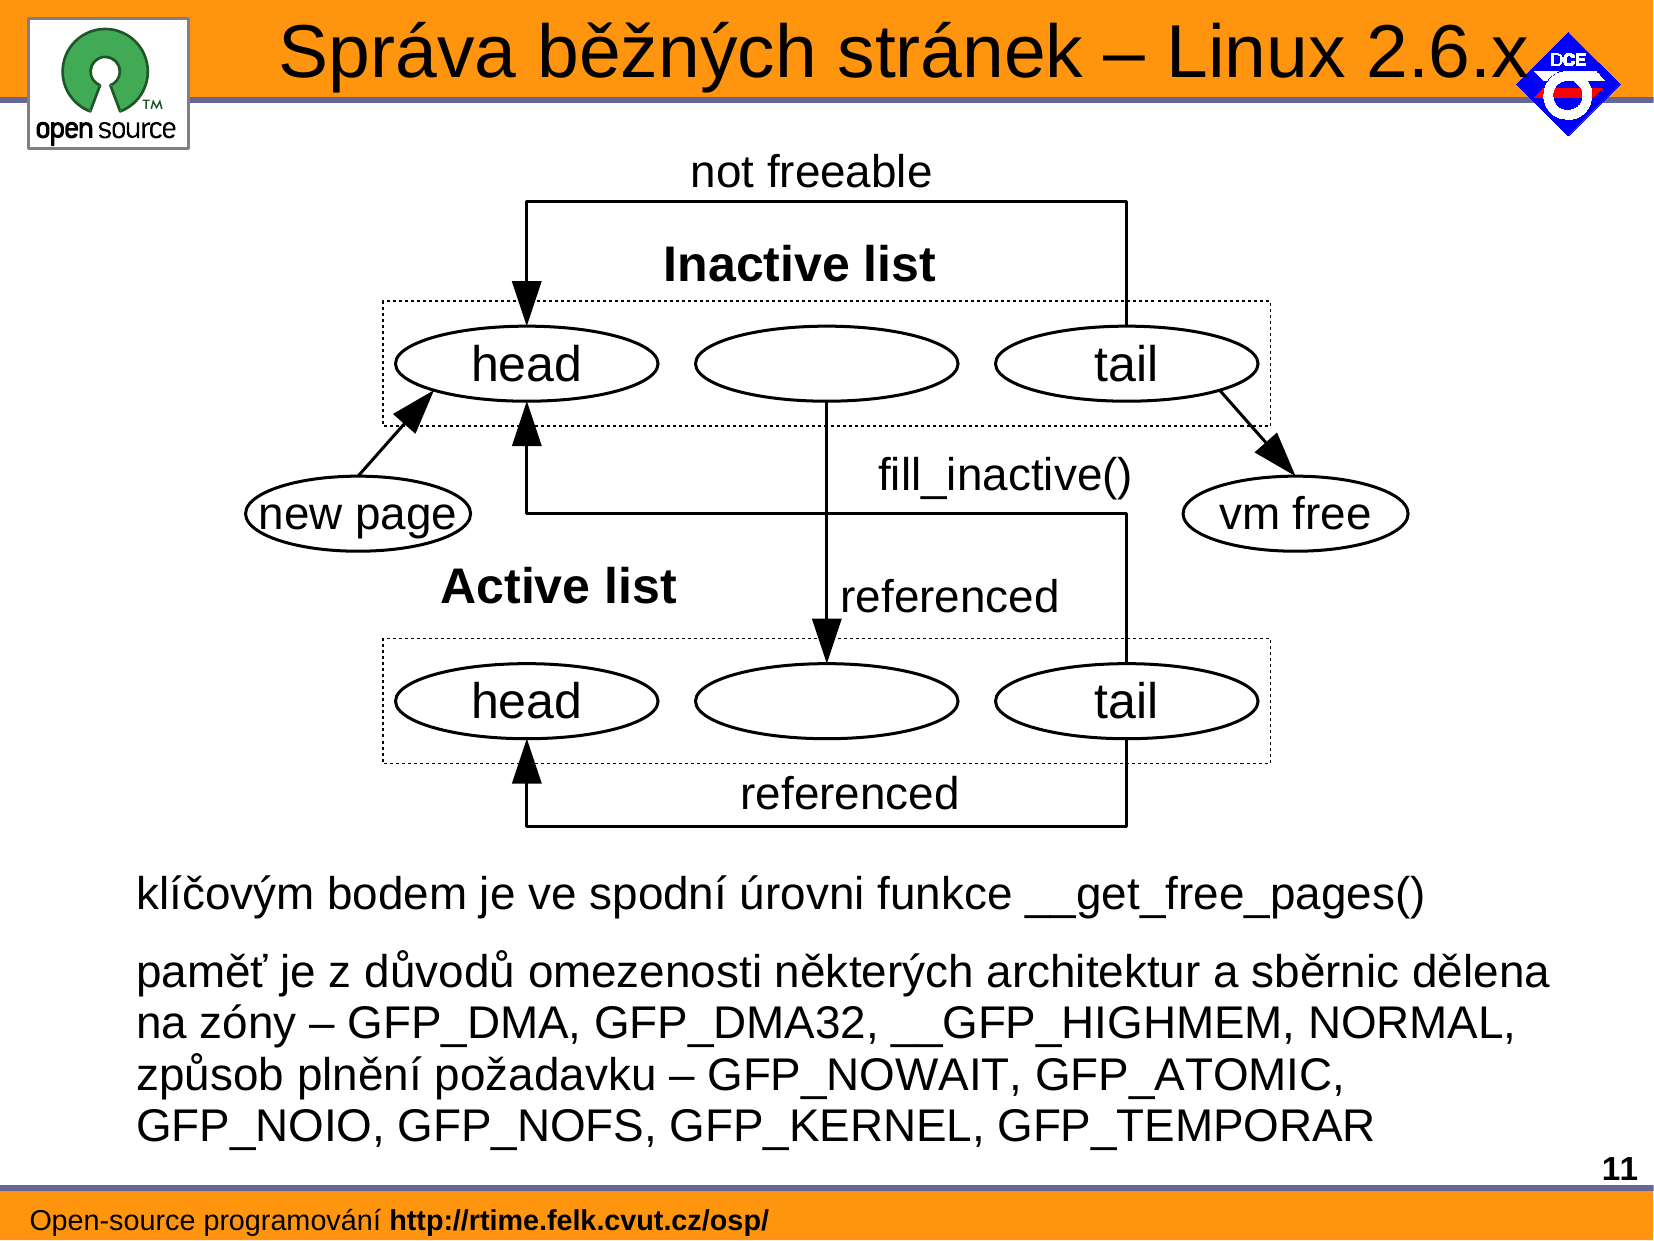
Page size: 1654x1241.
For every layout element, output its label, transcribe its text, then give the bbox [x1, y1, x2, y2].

text_box not freeable [683, 138, 1021, 211]
text_box head [395, 326, 659, 402]
text_box vm free [1183, 476, 1409, 552]
list klíčovým bodem je ve spodní úrovni funkce __get_free_pages() paměť je z důvodů omezenosti některých architektur a sběrnic dělena na zóny – GFP_DMA, GFP_DMA32, __GFP_HIGHMEM, NORMAL, způsob plnění požadavku – GFP_NOWAIT, GFP_ATOMIC, GFP_NOIO, GFP_NOFS, GFP_KERNEL, GFP_TEMPORAR [65, 867, 1589, 1180]
text_box new page [245, 476, 471, 552]
text_box referenced [833, 563, 1096, 636]
text_box Inactive list [656, 228, 1047, 309]
text_box referenced [733, 760, 996, 833]
text_box head [395, 663, 659, 739]
text_box tail [995, 663, 1259, 739]
title Správa běžných stránek – Linux 2.6.x [178, 4, 1631, 98]
text_box tail [995, 326, 1259, 402]
text_box fill_inactive() [870, 441, 1146, 514]
text_box Active list [433, 551, 696, 631]
